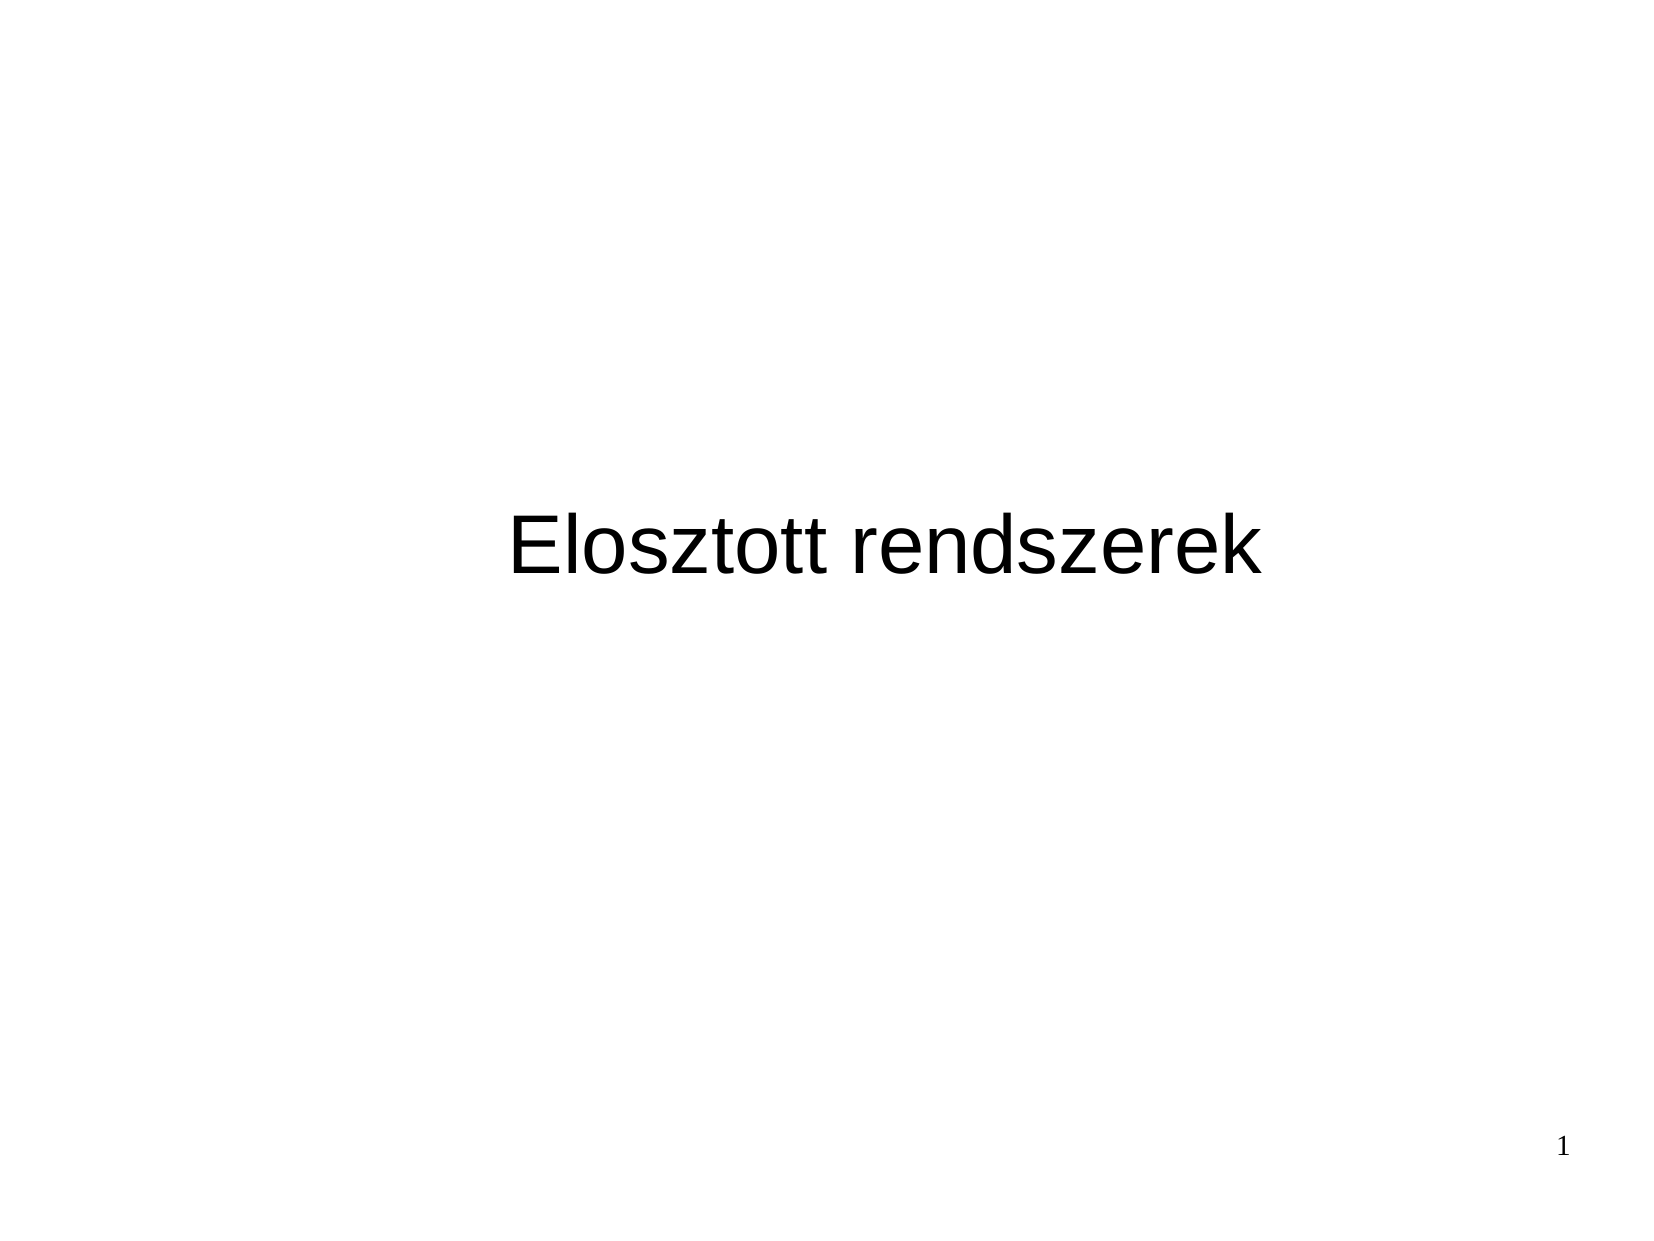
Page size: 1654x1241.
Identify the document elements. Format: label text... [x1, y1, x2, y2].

subtitle Elosztott rendszerek [306, 482, 1465, 660]
